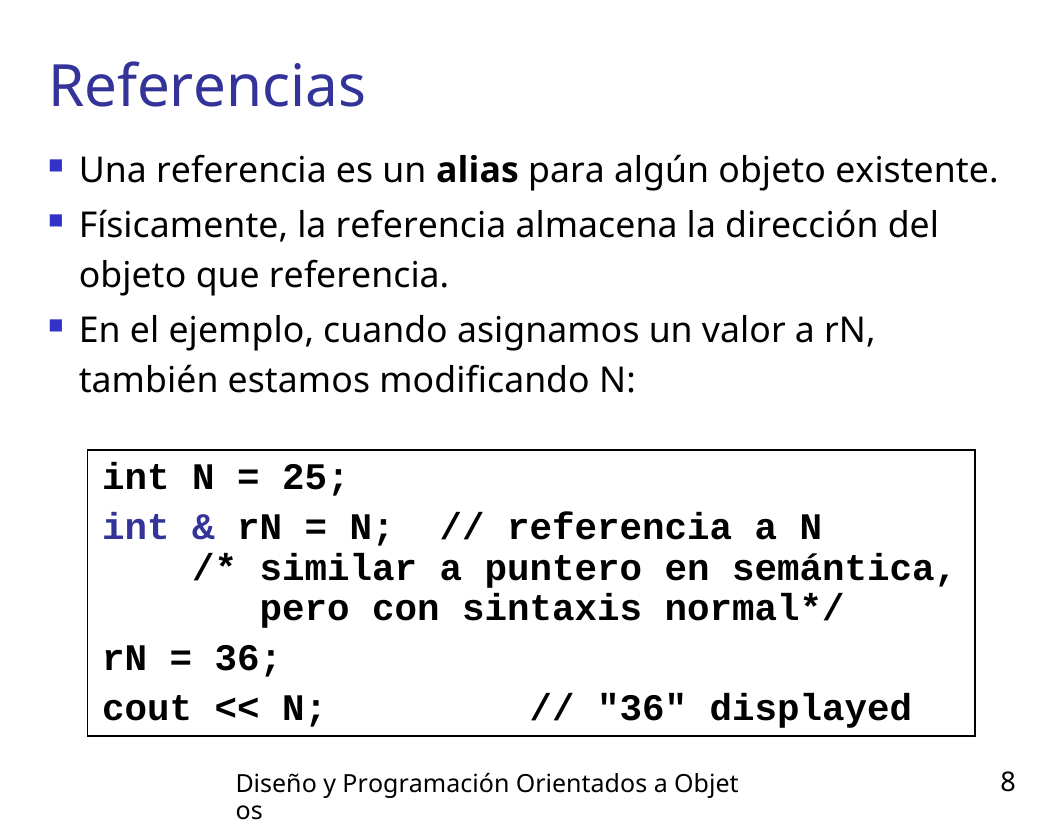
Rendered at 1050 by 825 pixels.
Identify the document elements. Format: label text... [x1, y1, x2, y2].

text_box int N = 25; int & rN = N; // referencia a N /* similar a puntero en semántica, pero con sintaxis normal*/ rN = 36; cout << N; // "36" displayed [87, 451, 976, 737]
list Una referencia es un alias para algún objeto existente. Físicamente, la referencia almacena la dirección del objeto que referencia. En el ejemplo, cuando asignamos un valor a rN, también estamos modificando N: [37, 138, 1023, 451]
title Referencias [37, 8, 1026, 129]
